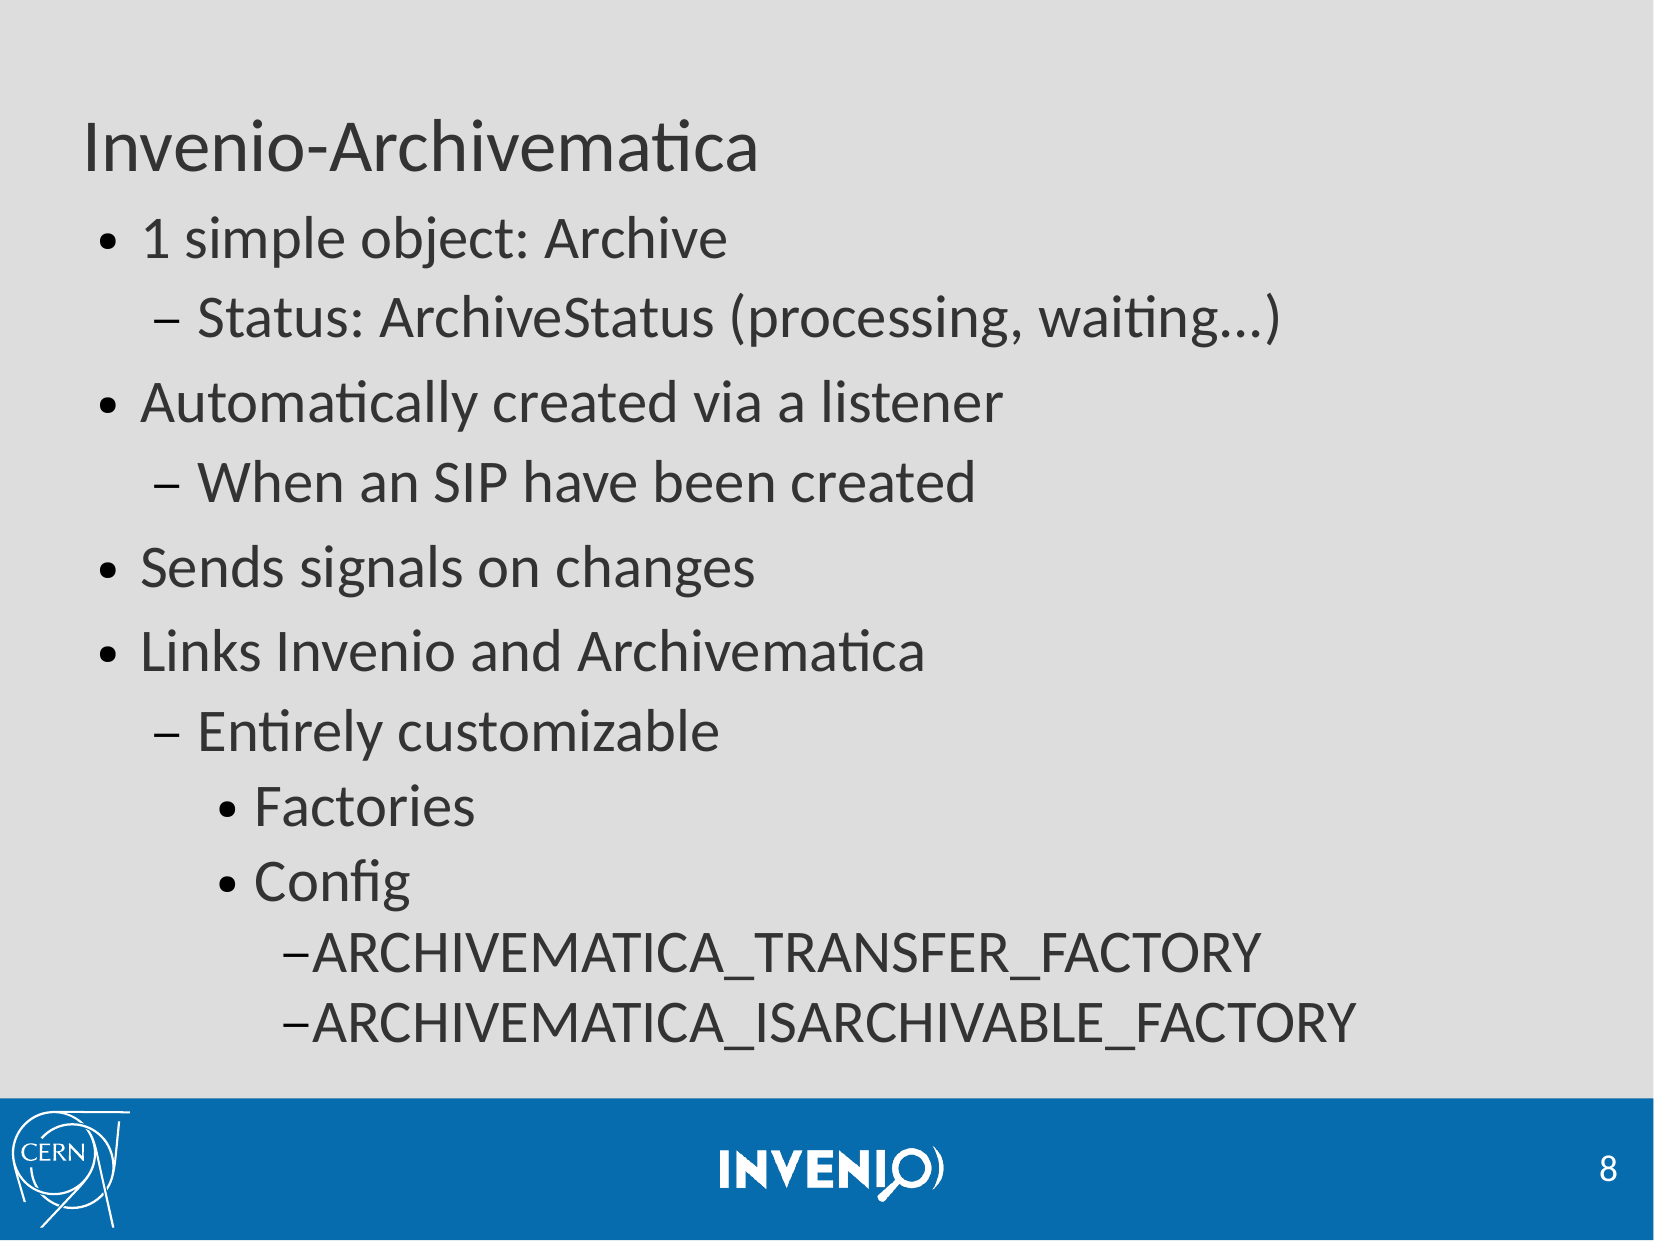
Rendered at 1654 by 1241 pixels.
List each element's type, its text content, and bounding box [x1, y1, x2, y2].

title Invenio-Archivematica [82, 49, 1571, 212]
list 1 simple object: Archive Status: ArchiveStatus (processing, waiting...) Automatically created via a listener When an SIP have been created Sends signals on changes Links Invenio and Archivematica Entirely customizable Factories Config ARCHIVEMATICA_TRANSFER_FACTORY ARCHIVEMATICA_ISARCHIVABLE_FACTORY [82, 212, 1571, 1063]
picture [720, 1145, 944, 1202]
